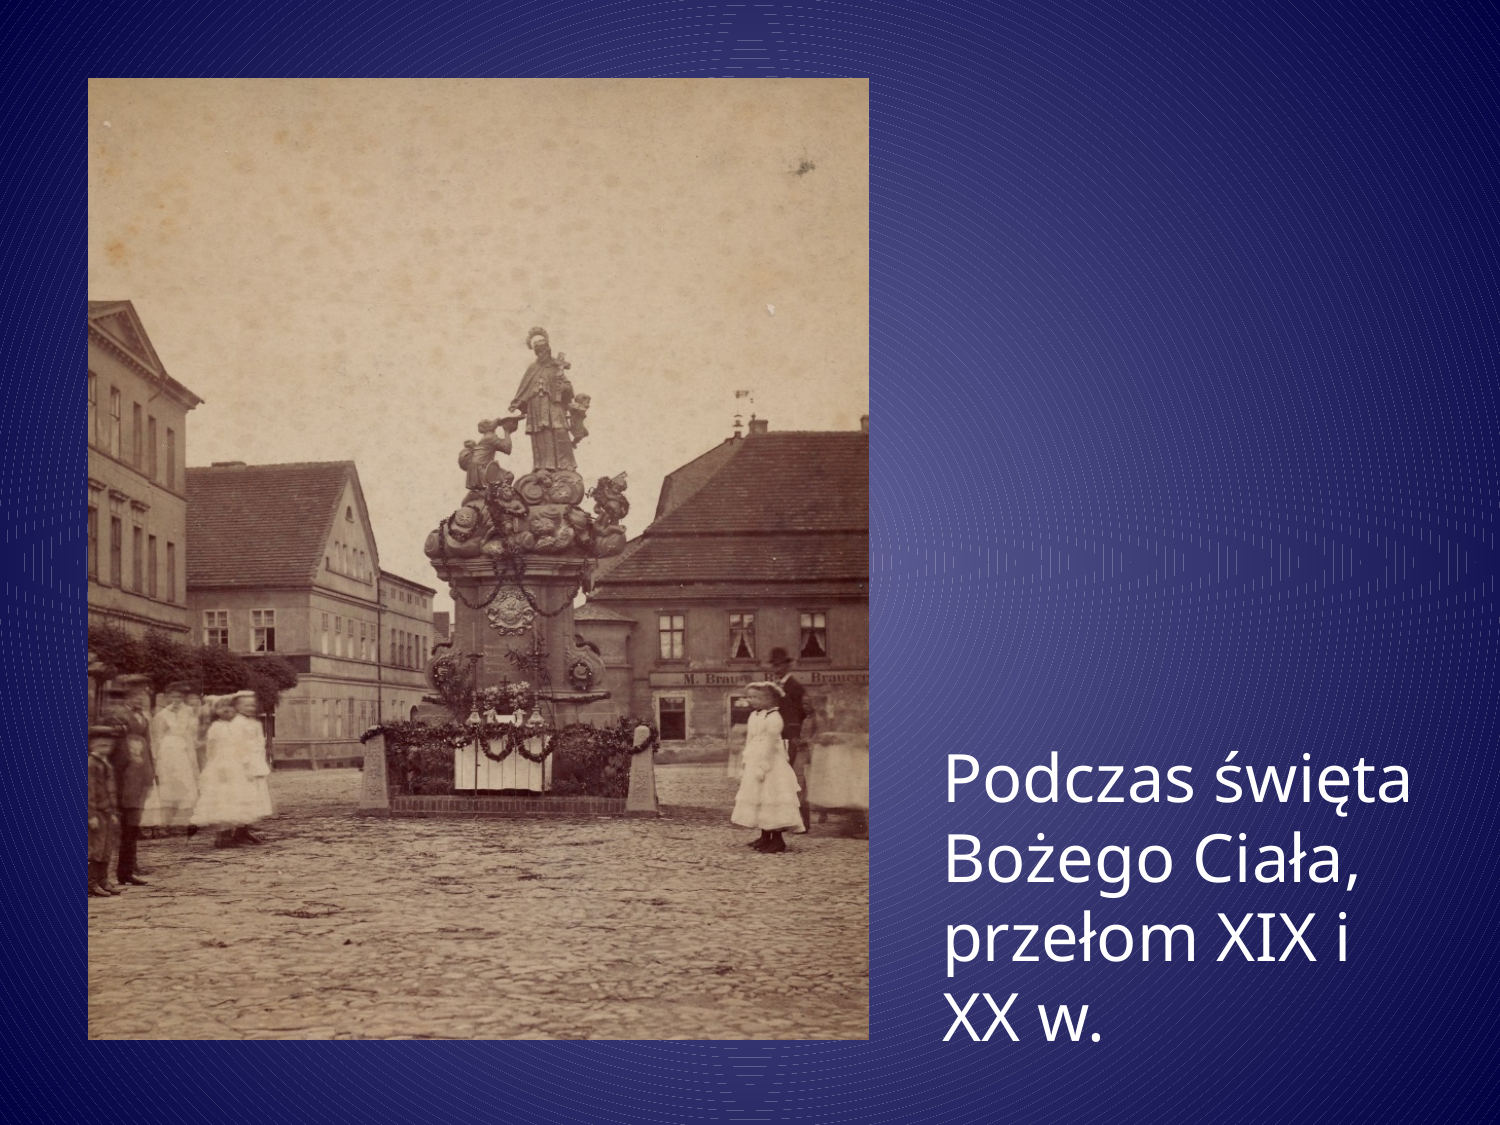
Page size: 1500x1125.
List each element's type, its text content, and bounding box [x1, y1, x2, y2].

text_box Podczas święta Bożego Ciała, przełom XIX i XX w. [927, 727, 1436, 1067]
picture [88, 78, 869, 1040]
